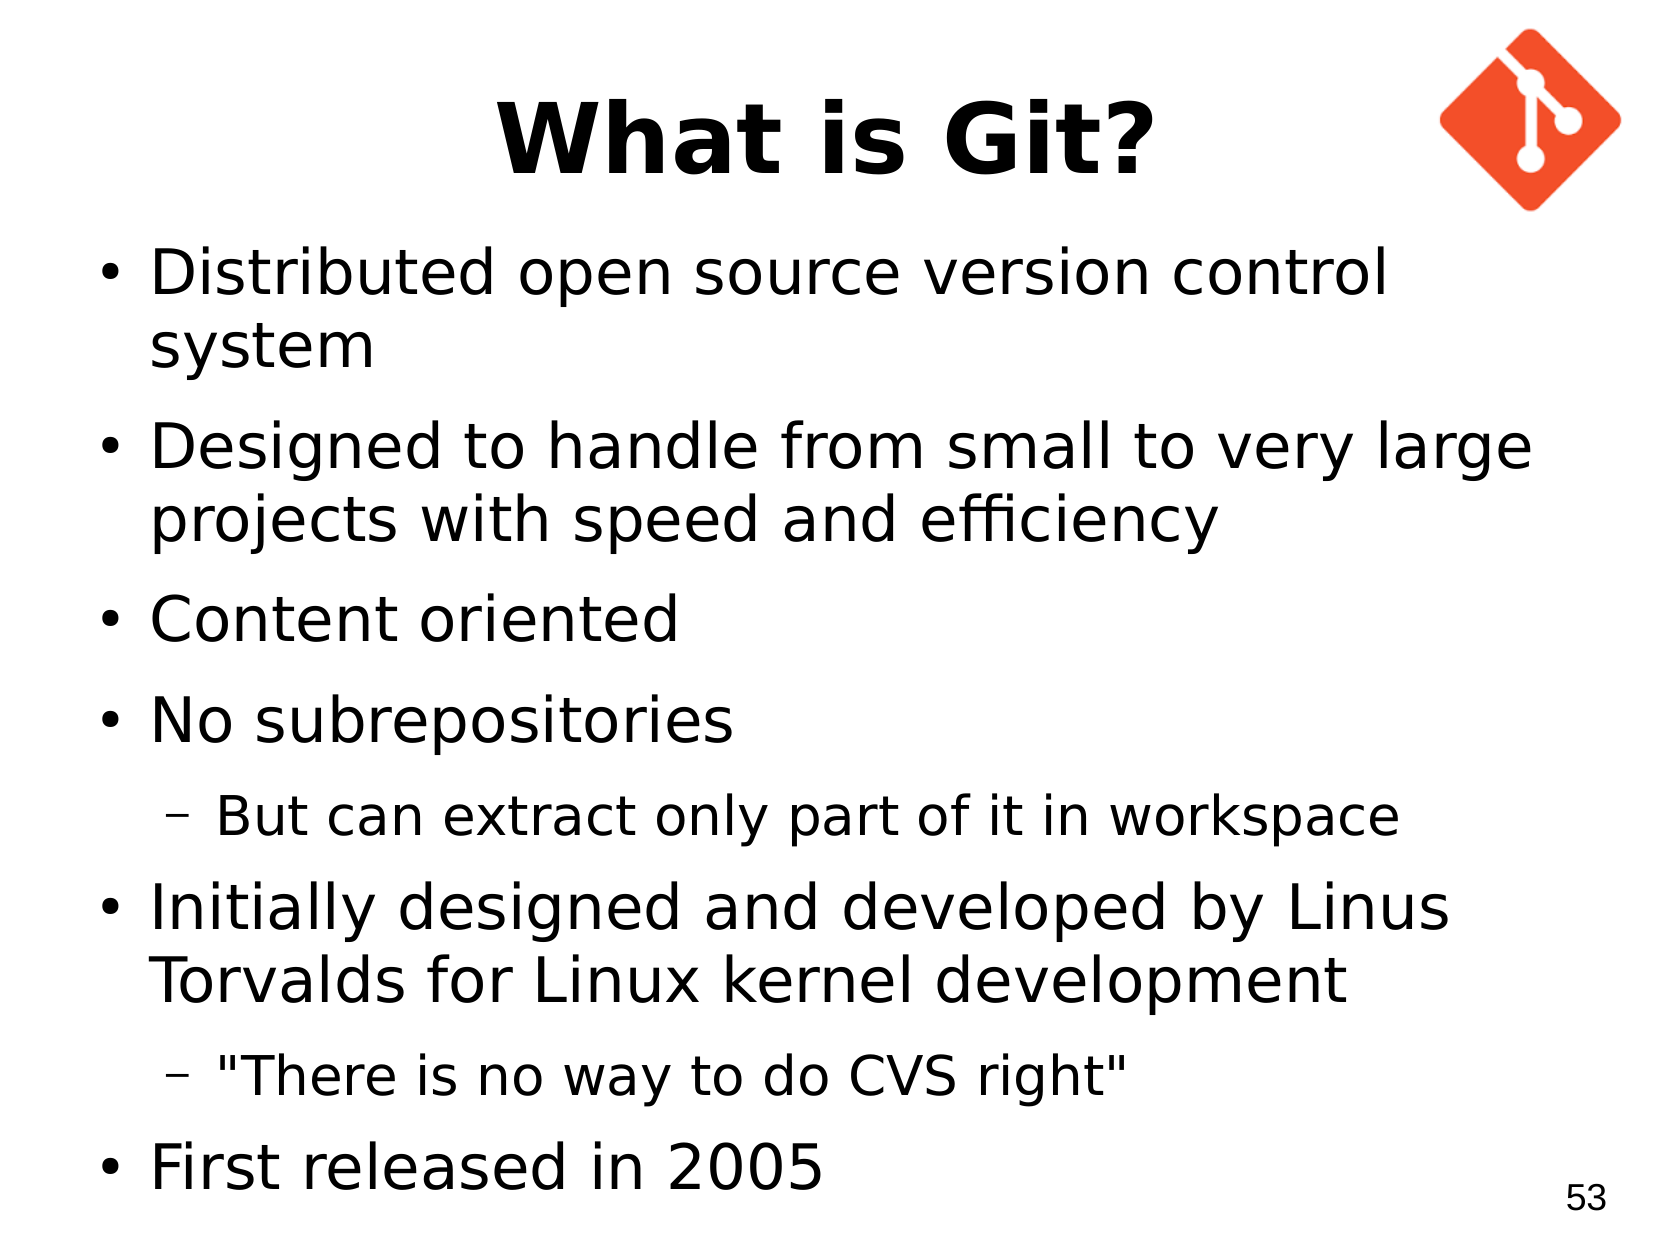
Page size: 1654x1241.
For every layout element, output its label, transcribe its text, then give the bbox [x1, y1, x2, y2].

list Distributed open source version control system Designed to handle from small to very large projects with speed and efficiency Content oriented No subrepositories But can extract only part of it in workspace Initially designed and developed by Linus Torvalds for Linux kernel development "There is no way to do CVS right" First released in 2005 [82, 236, 1571, 1205]
title What is Git? [82, 61, 1423, 207]
picture [1423, 11, 1636, 225]
